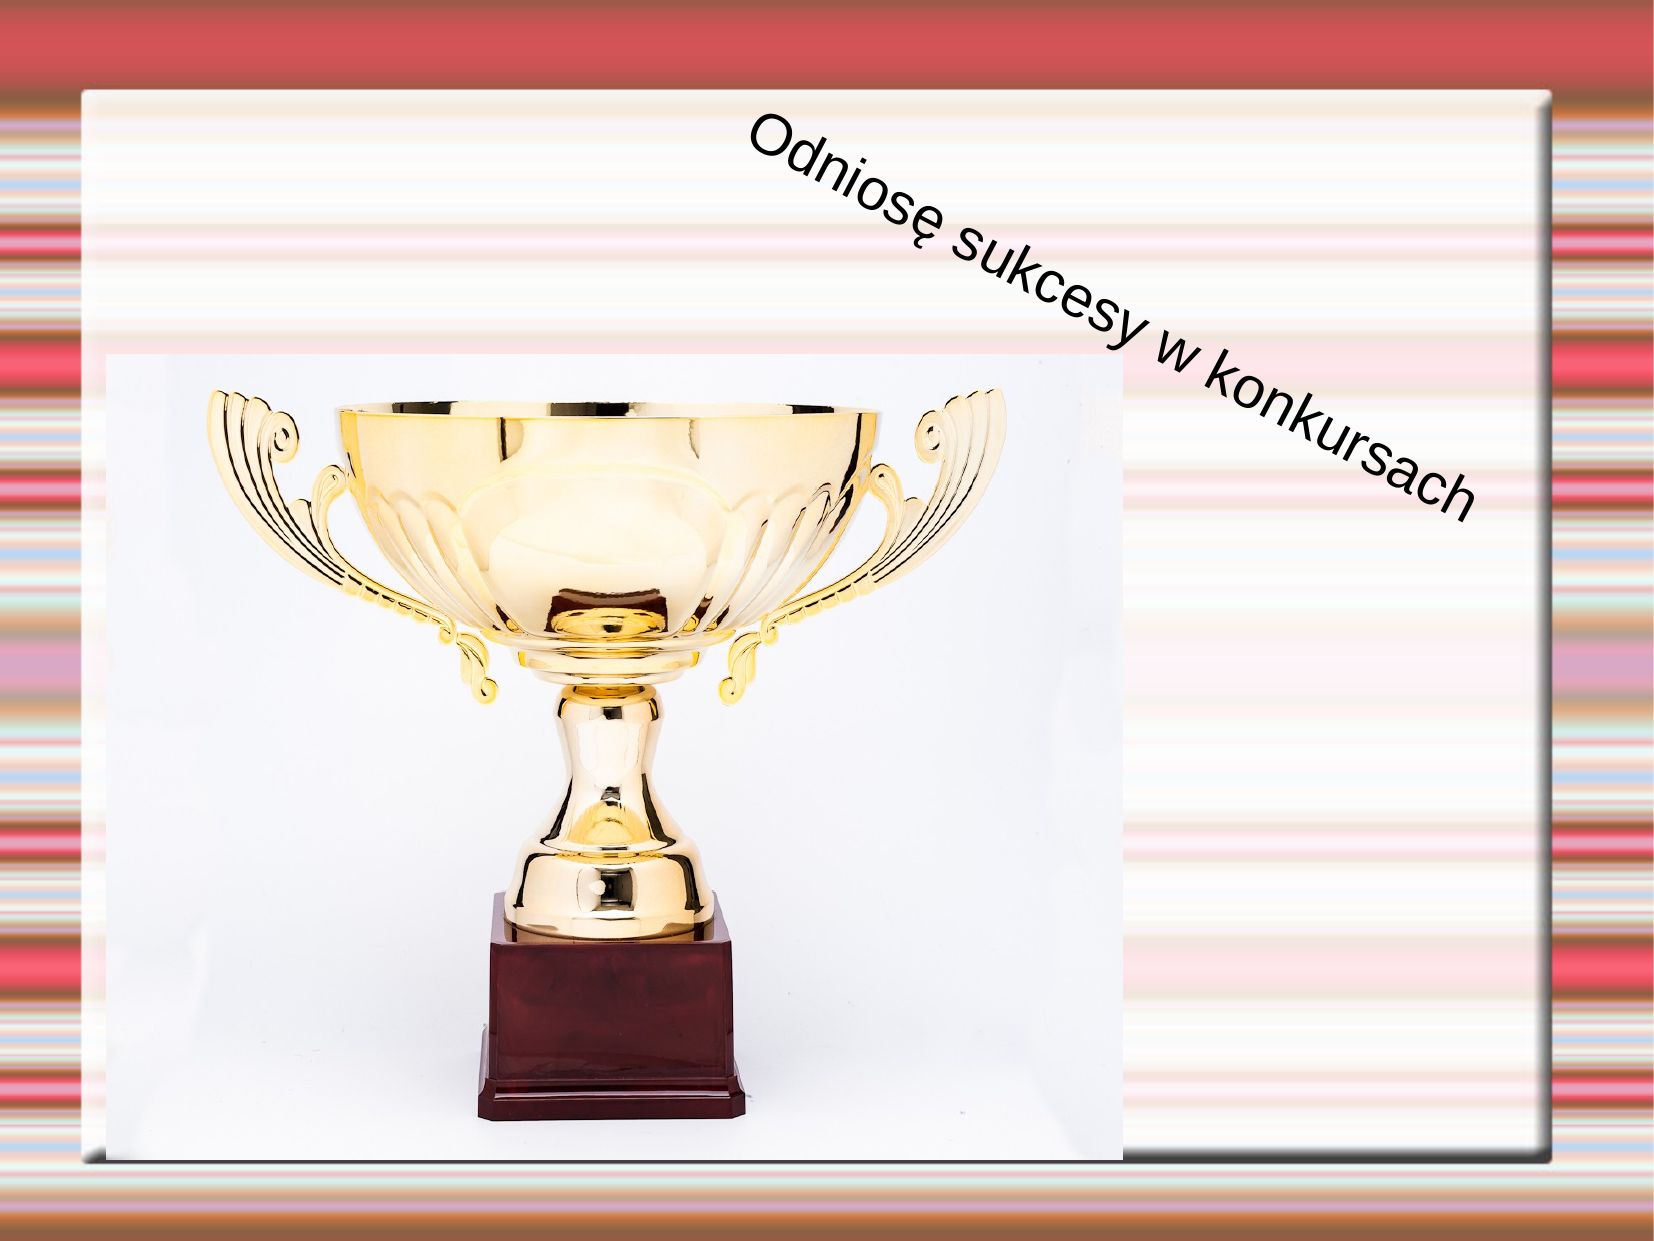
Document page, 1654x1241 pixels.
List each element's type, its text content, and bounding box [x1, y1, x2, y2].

text_box Odniosę sukcesy w konkursach [720, 82, 1654, 647]
picture [106, 354, 1123, 1160]
